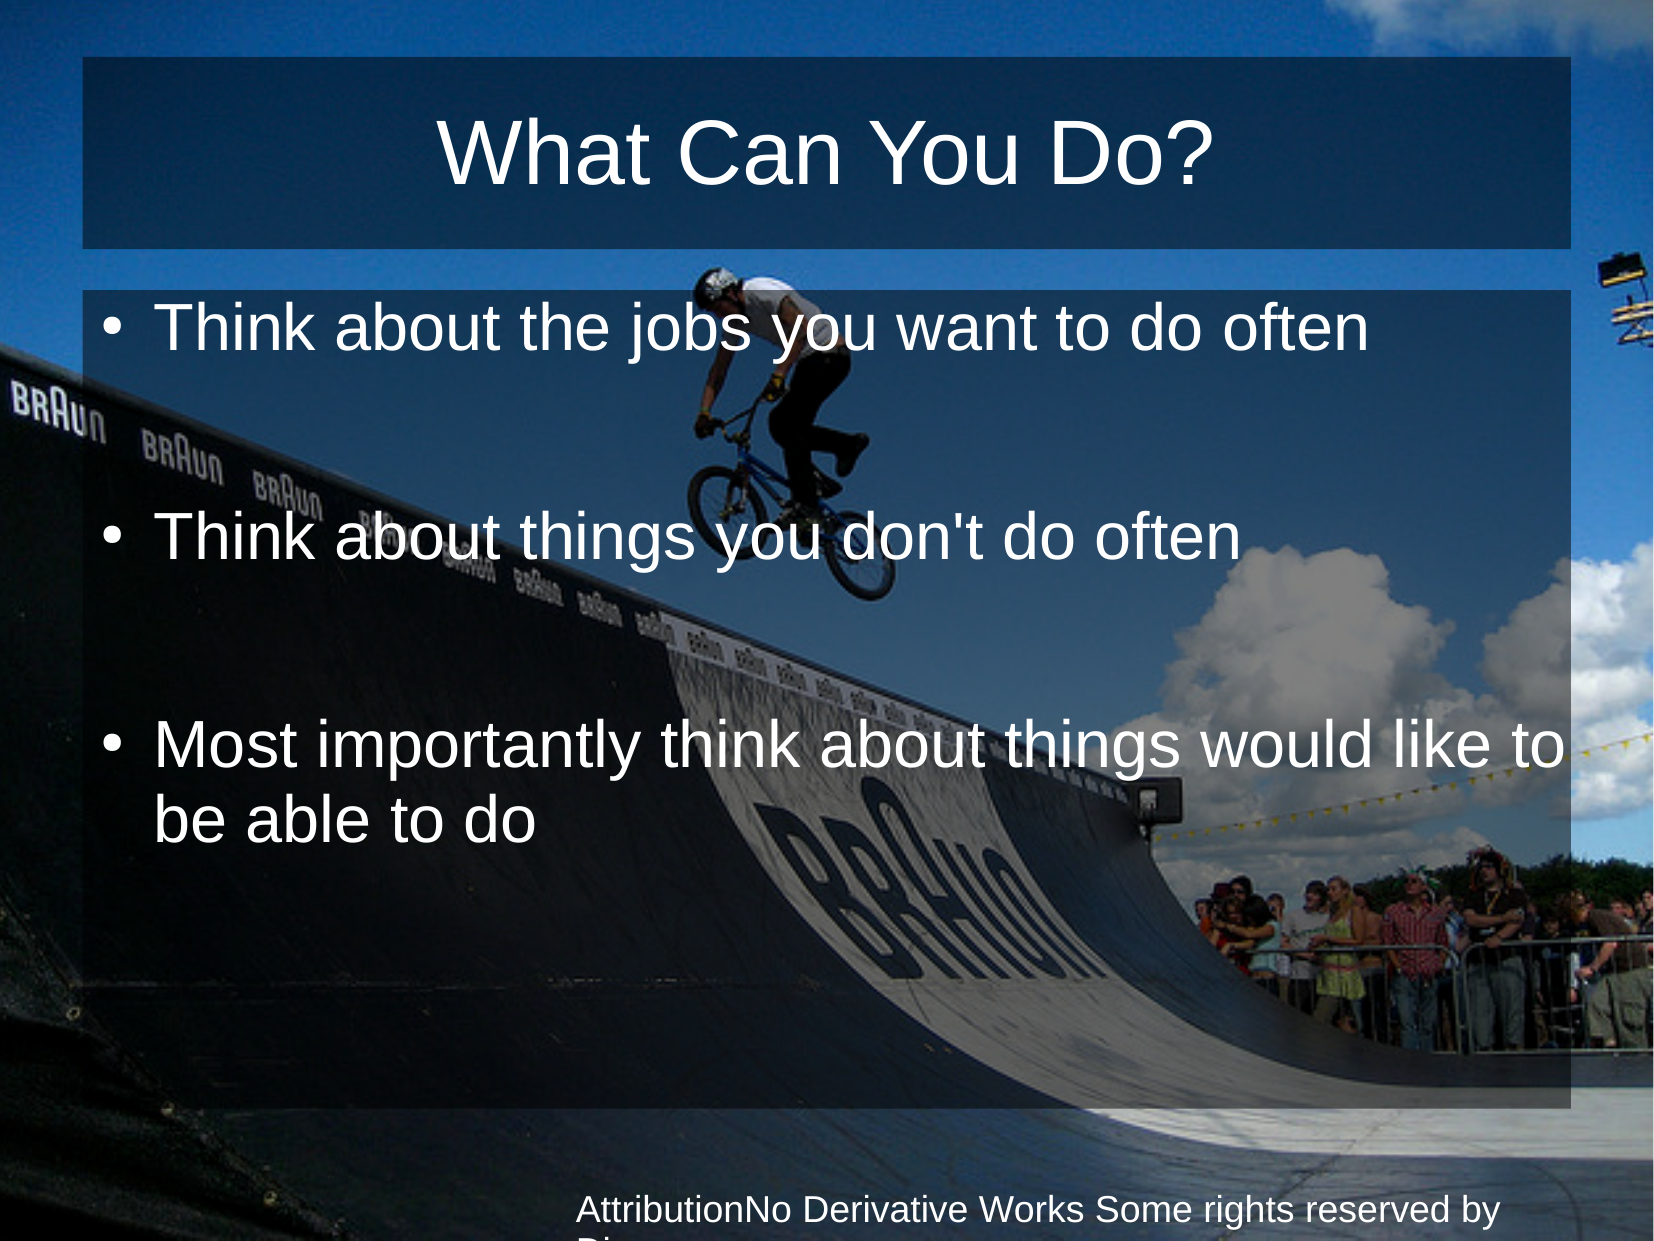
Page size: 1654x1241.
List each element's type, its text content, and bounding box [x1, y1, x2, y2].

text_box AttributionNo Derivative Works Some rights reserved by Djenan [561, 1181, 1645, 1239]
picture [0, 0, 1654, 1241]
list Think about the jobs you want to do often Think about things you don't do often Most importantly think about things would like to be able to do [82, 290, 1571, 1109]
title What Can You Do? [82, 56, 1571, 250]
